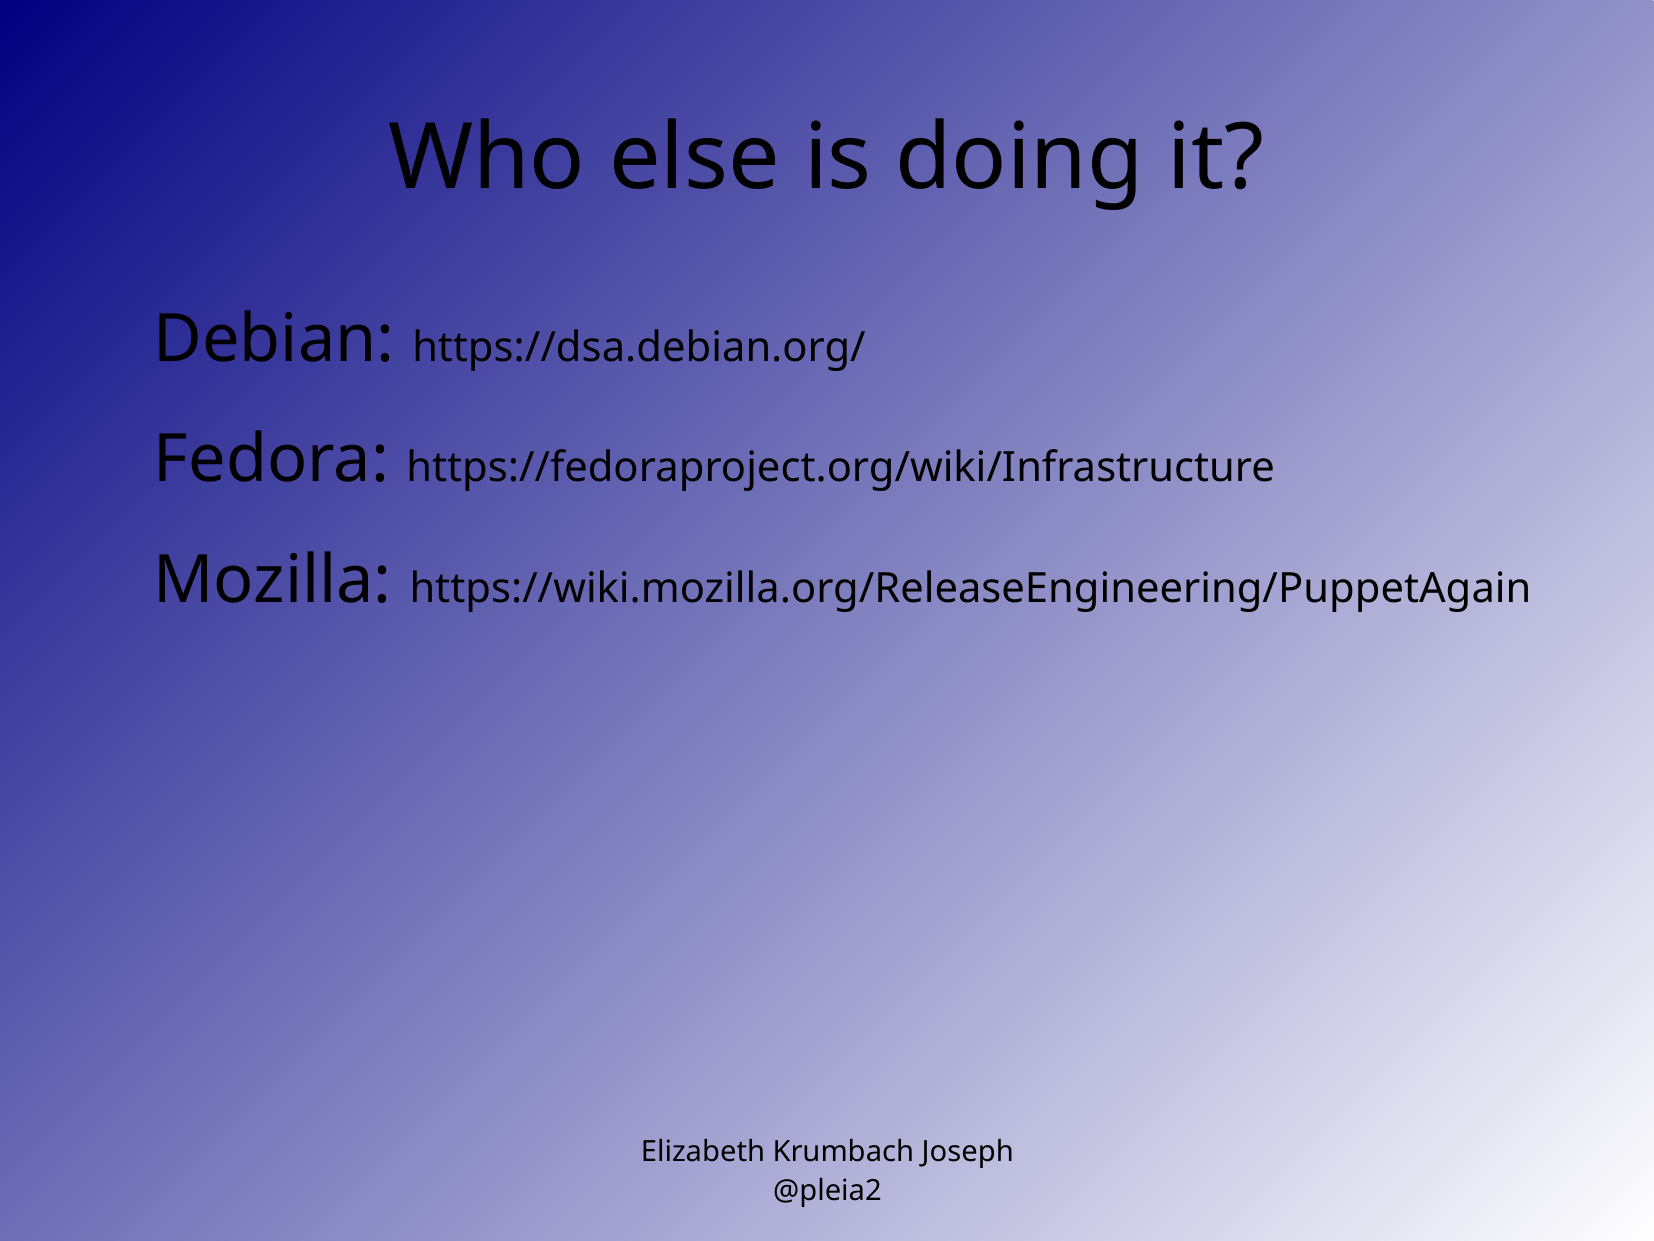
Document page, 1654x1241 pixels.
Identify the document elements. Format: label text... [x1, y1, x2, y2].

list Debian: https://dsa.debian.org/ Fedora: https://fedoraproject.org/wiki/Infrastructure Mozilla: https://wiki.mozilla.org/ReleaseEngineering/PuppetAgain [82, 290, 1571, 1010]
title Who else is doing it? [82, 49, 1571, 257]
